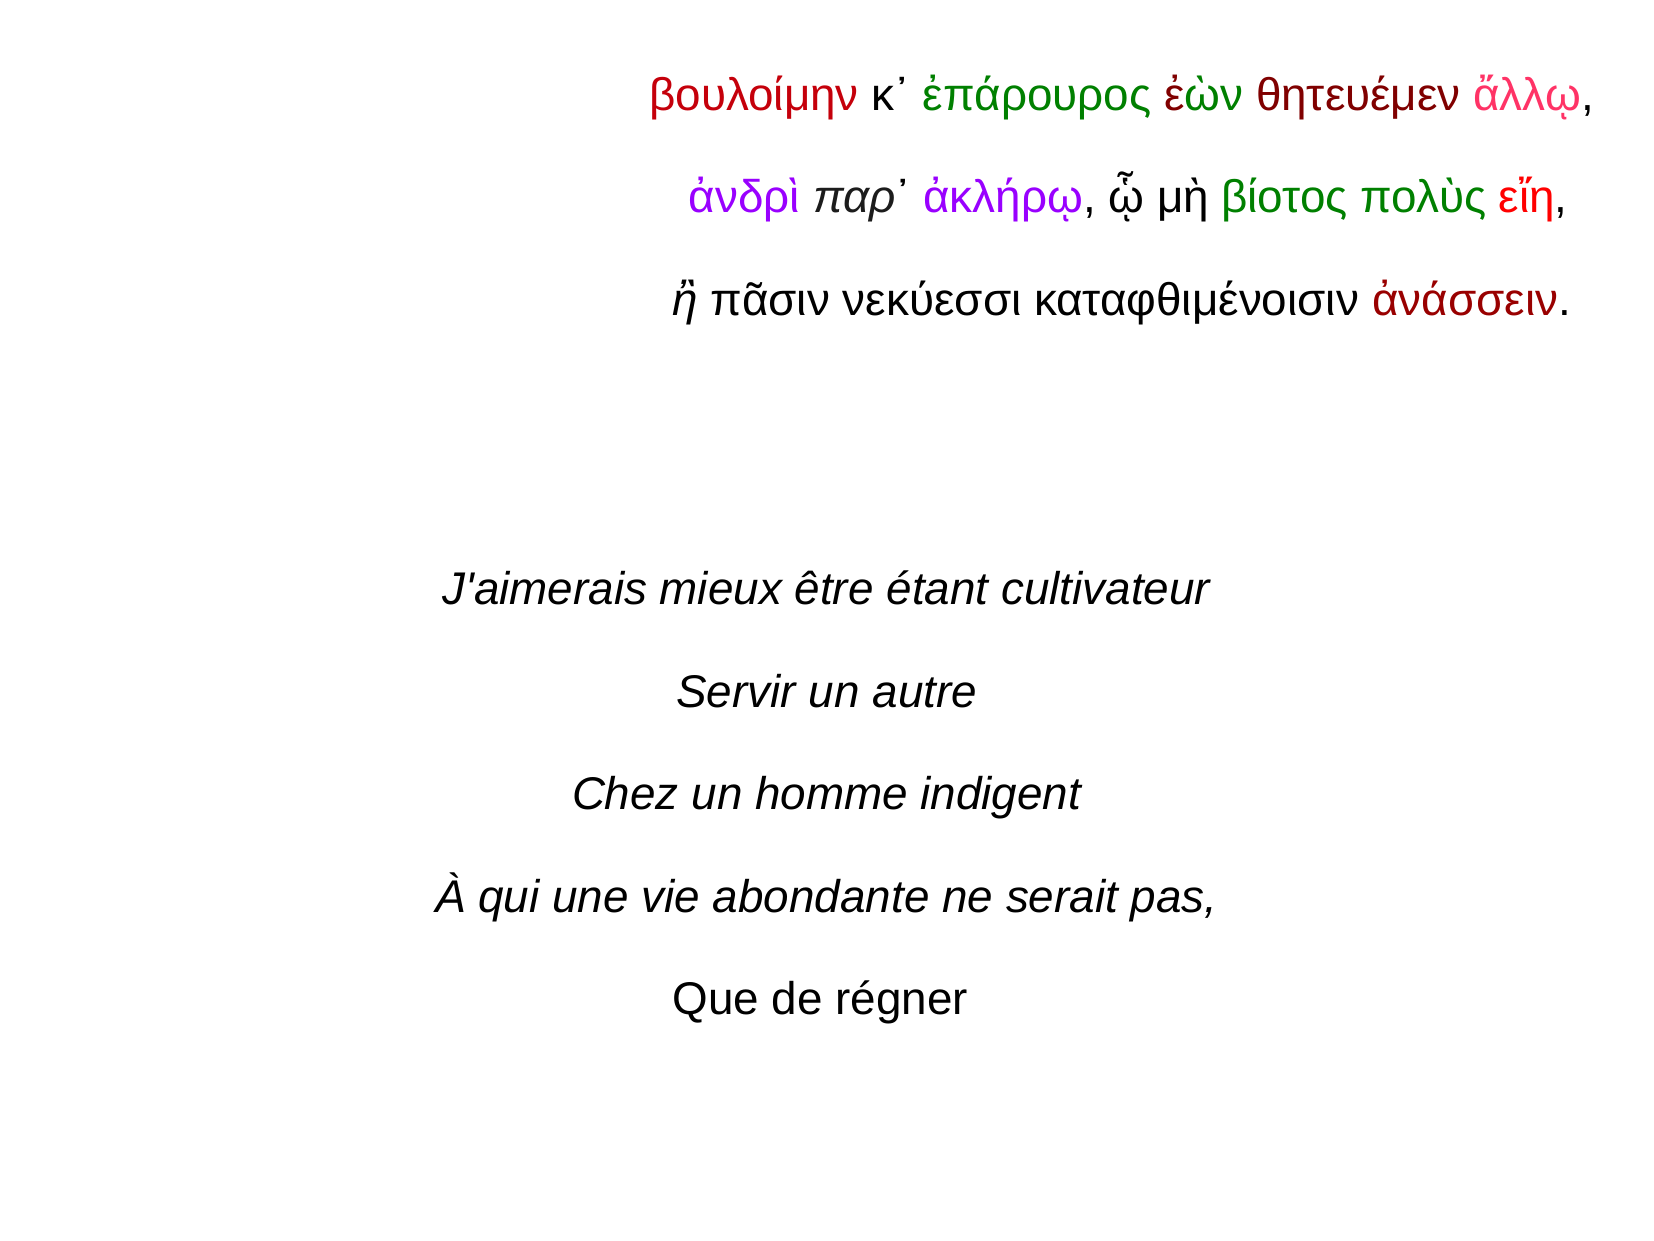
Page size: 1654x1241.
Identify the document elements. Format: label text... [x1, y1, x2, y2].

text_box βουλοίμην κ᾽ ἐπάρουρος ἐὼν θητευέμεν ἄλλῳ, ἀνδρὶ παρ᾽ ἀκλήρῳ, ᾧ μὴ βίοτος πολὺς εἴη, ἢ πᾶσιν νεκύεσσι καταφθιμένοισιν ἀνάσσειν. [625, 61, 1619, 485]
text_box J'aimerais mieux être étant cultivateur Servir un autre Chez un homme indigent À qui une vie abondante ne serait pas, Que de régner [0, 555, 1654, 1130]
